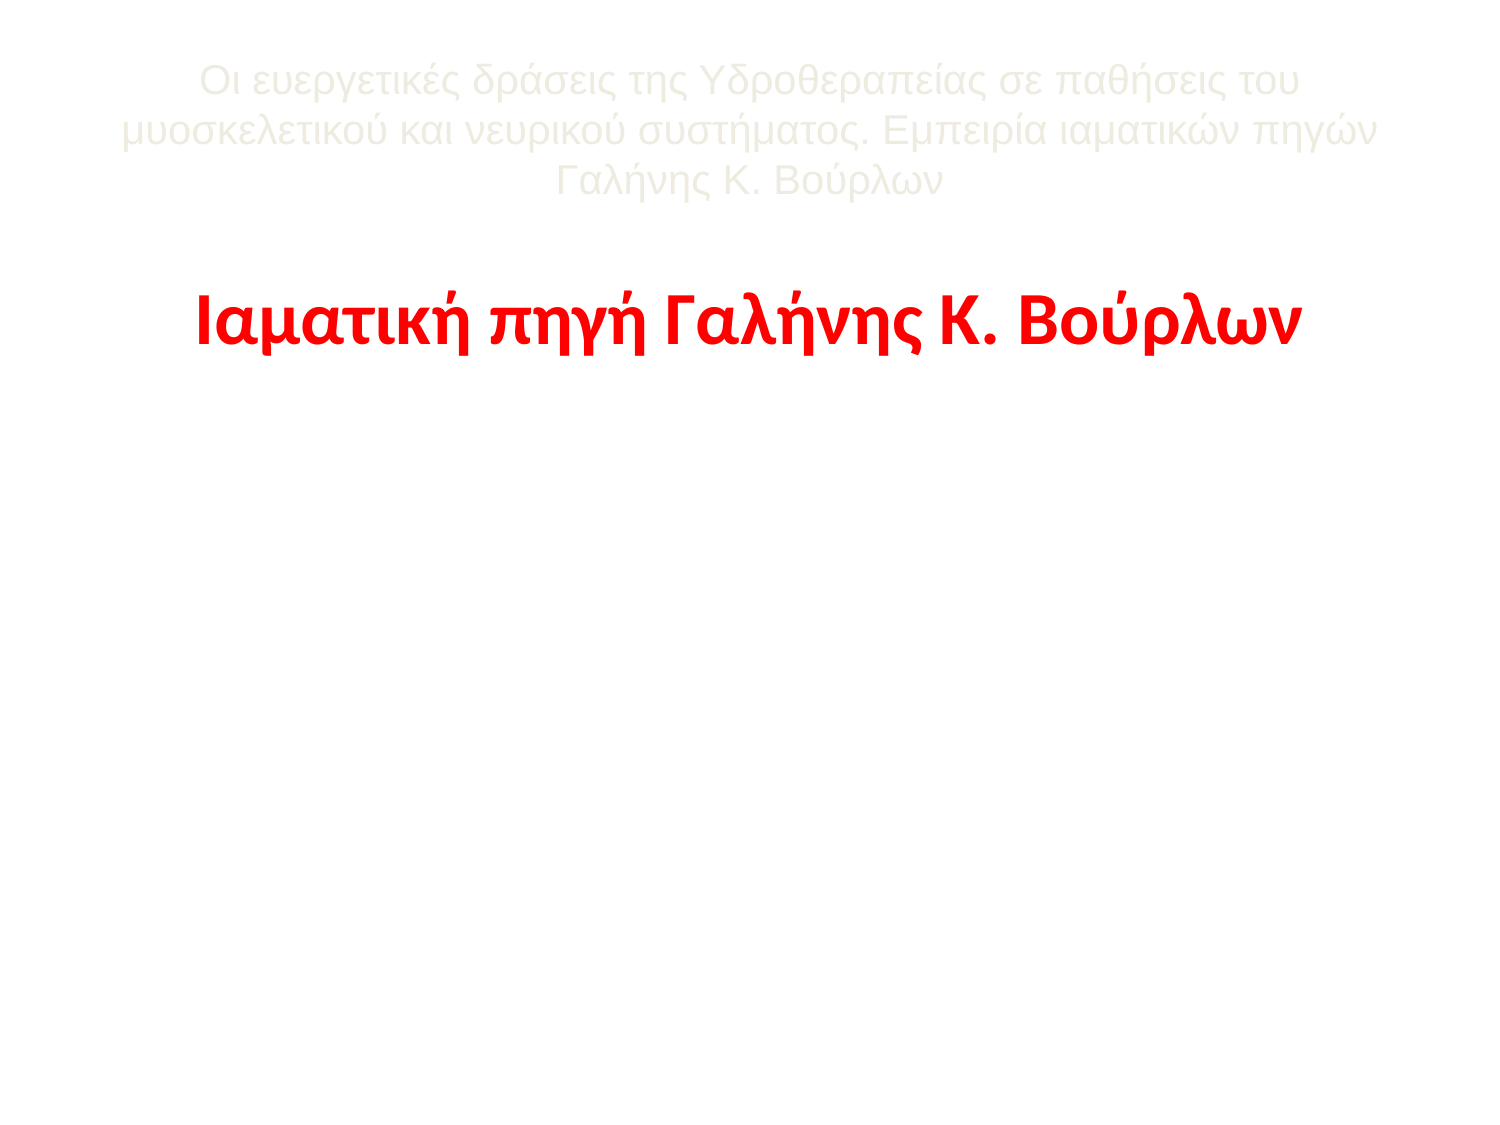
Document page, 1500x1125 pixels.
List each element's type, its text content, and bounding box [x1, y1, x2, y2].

title Οι ευεργετικές δράσεις της Υδροθεραπείας σε παθήσεις του μυοσκελετικού και νευρικού συστήματος. Εμπειρία ιαματικών πηγών Γαλήνης Κ. Βούρλων [75, 45, 1425, 233]
list Ιαματική πηγή Γαλήνης Κ. Βούρλων Ραδιενεργός χλωρονατριούχος πηγή Οι ασθενείς την επισκέπτονται λόγω εκφυλιστικών αρθροπαθειών, οστεοαρθρίτιδων γόνατος-ισχίου, ρευματικών παθήσεων, αγκυλοποιητικής σπονδυλίτιδος, μετατραυματικών καταστάσεων, νευραλγιών, οσφυαλγίας, ραχιαλγίας, αυχεναλγίας, ινομυαλγίας, άσθματος, εκζέματος, άγχους και γήρατος [75, 262, 1425, 1005]
